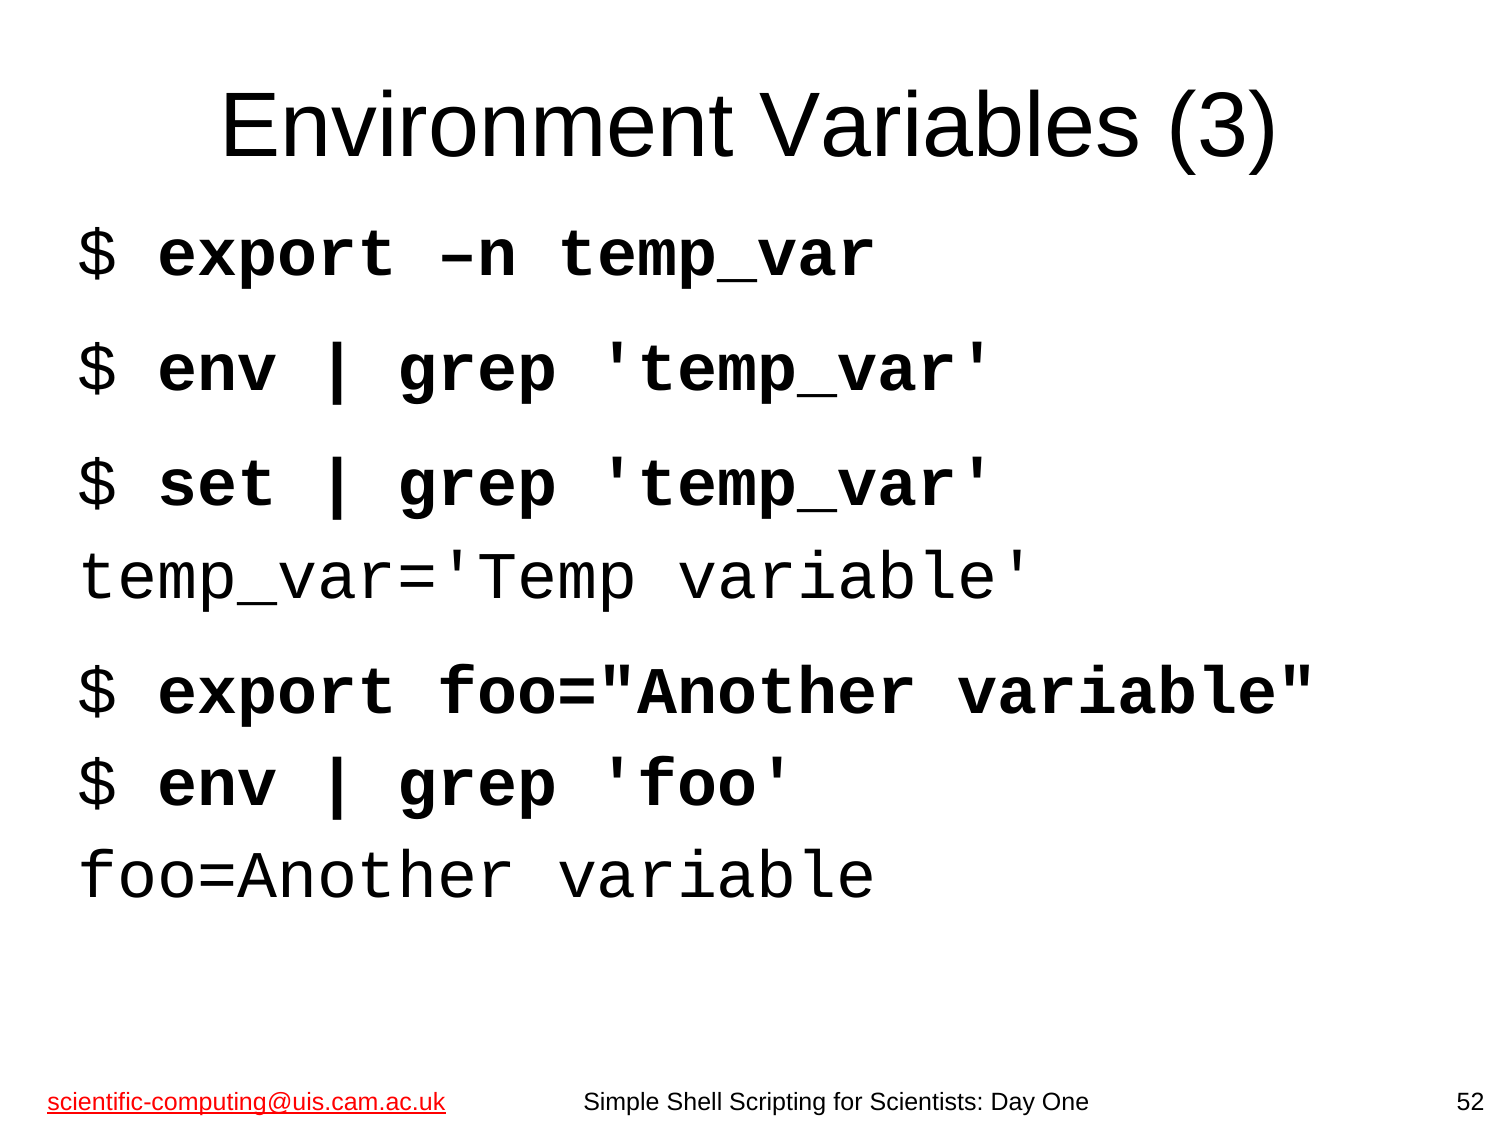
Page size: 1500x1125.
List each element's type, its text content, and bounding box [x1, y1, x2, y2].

title Environment Variables (3) [112, 65, 1388, 184]
list $ export –n temp_var $ env | grep 'temp_var' $ set | grep 'temp_var' temp_var='Temp variable' $ export foo="Another variable" $ env | grep 'foo' foo=Another variable [62, 212, 1438, 1051]
